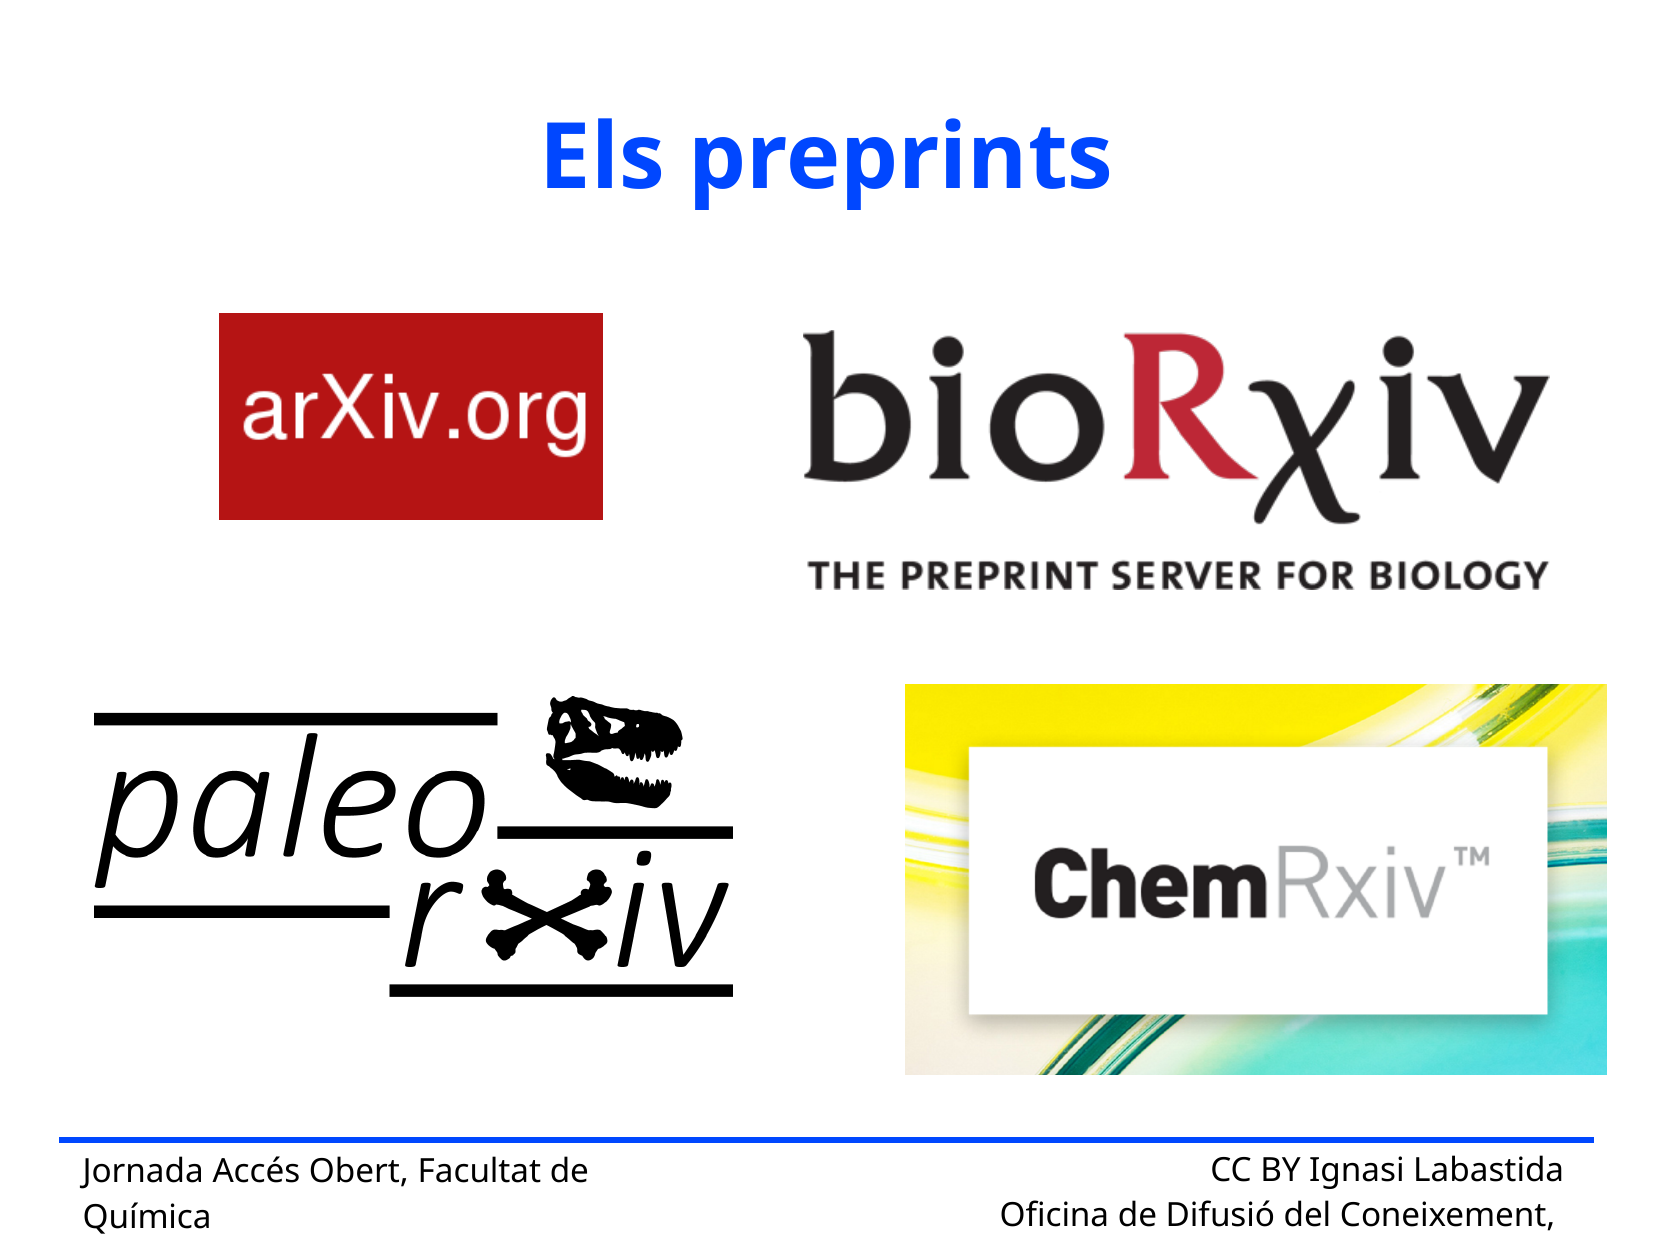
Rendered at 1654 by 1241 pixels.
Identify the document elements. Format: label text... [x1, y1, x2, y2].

picture [905, 684, 1607, 1075]
picture [803, 330, 1550, 591]
picture [219, 313, 603, 520]
title Els preprints [82, 49, 1571, 257]
picture [94, 696, 733, 1015]
